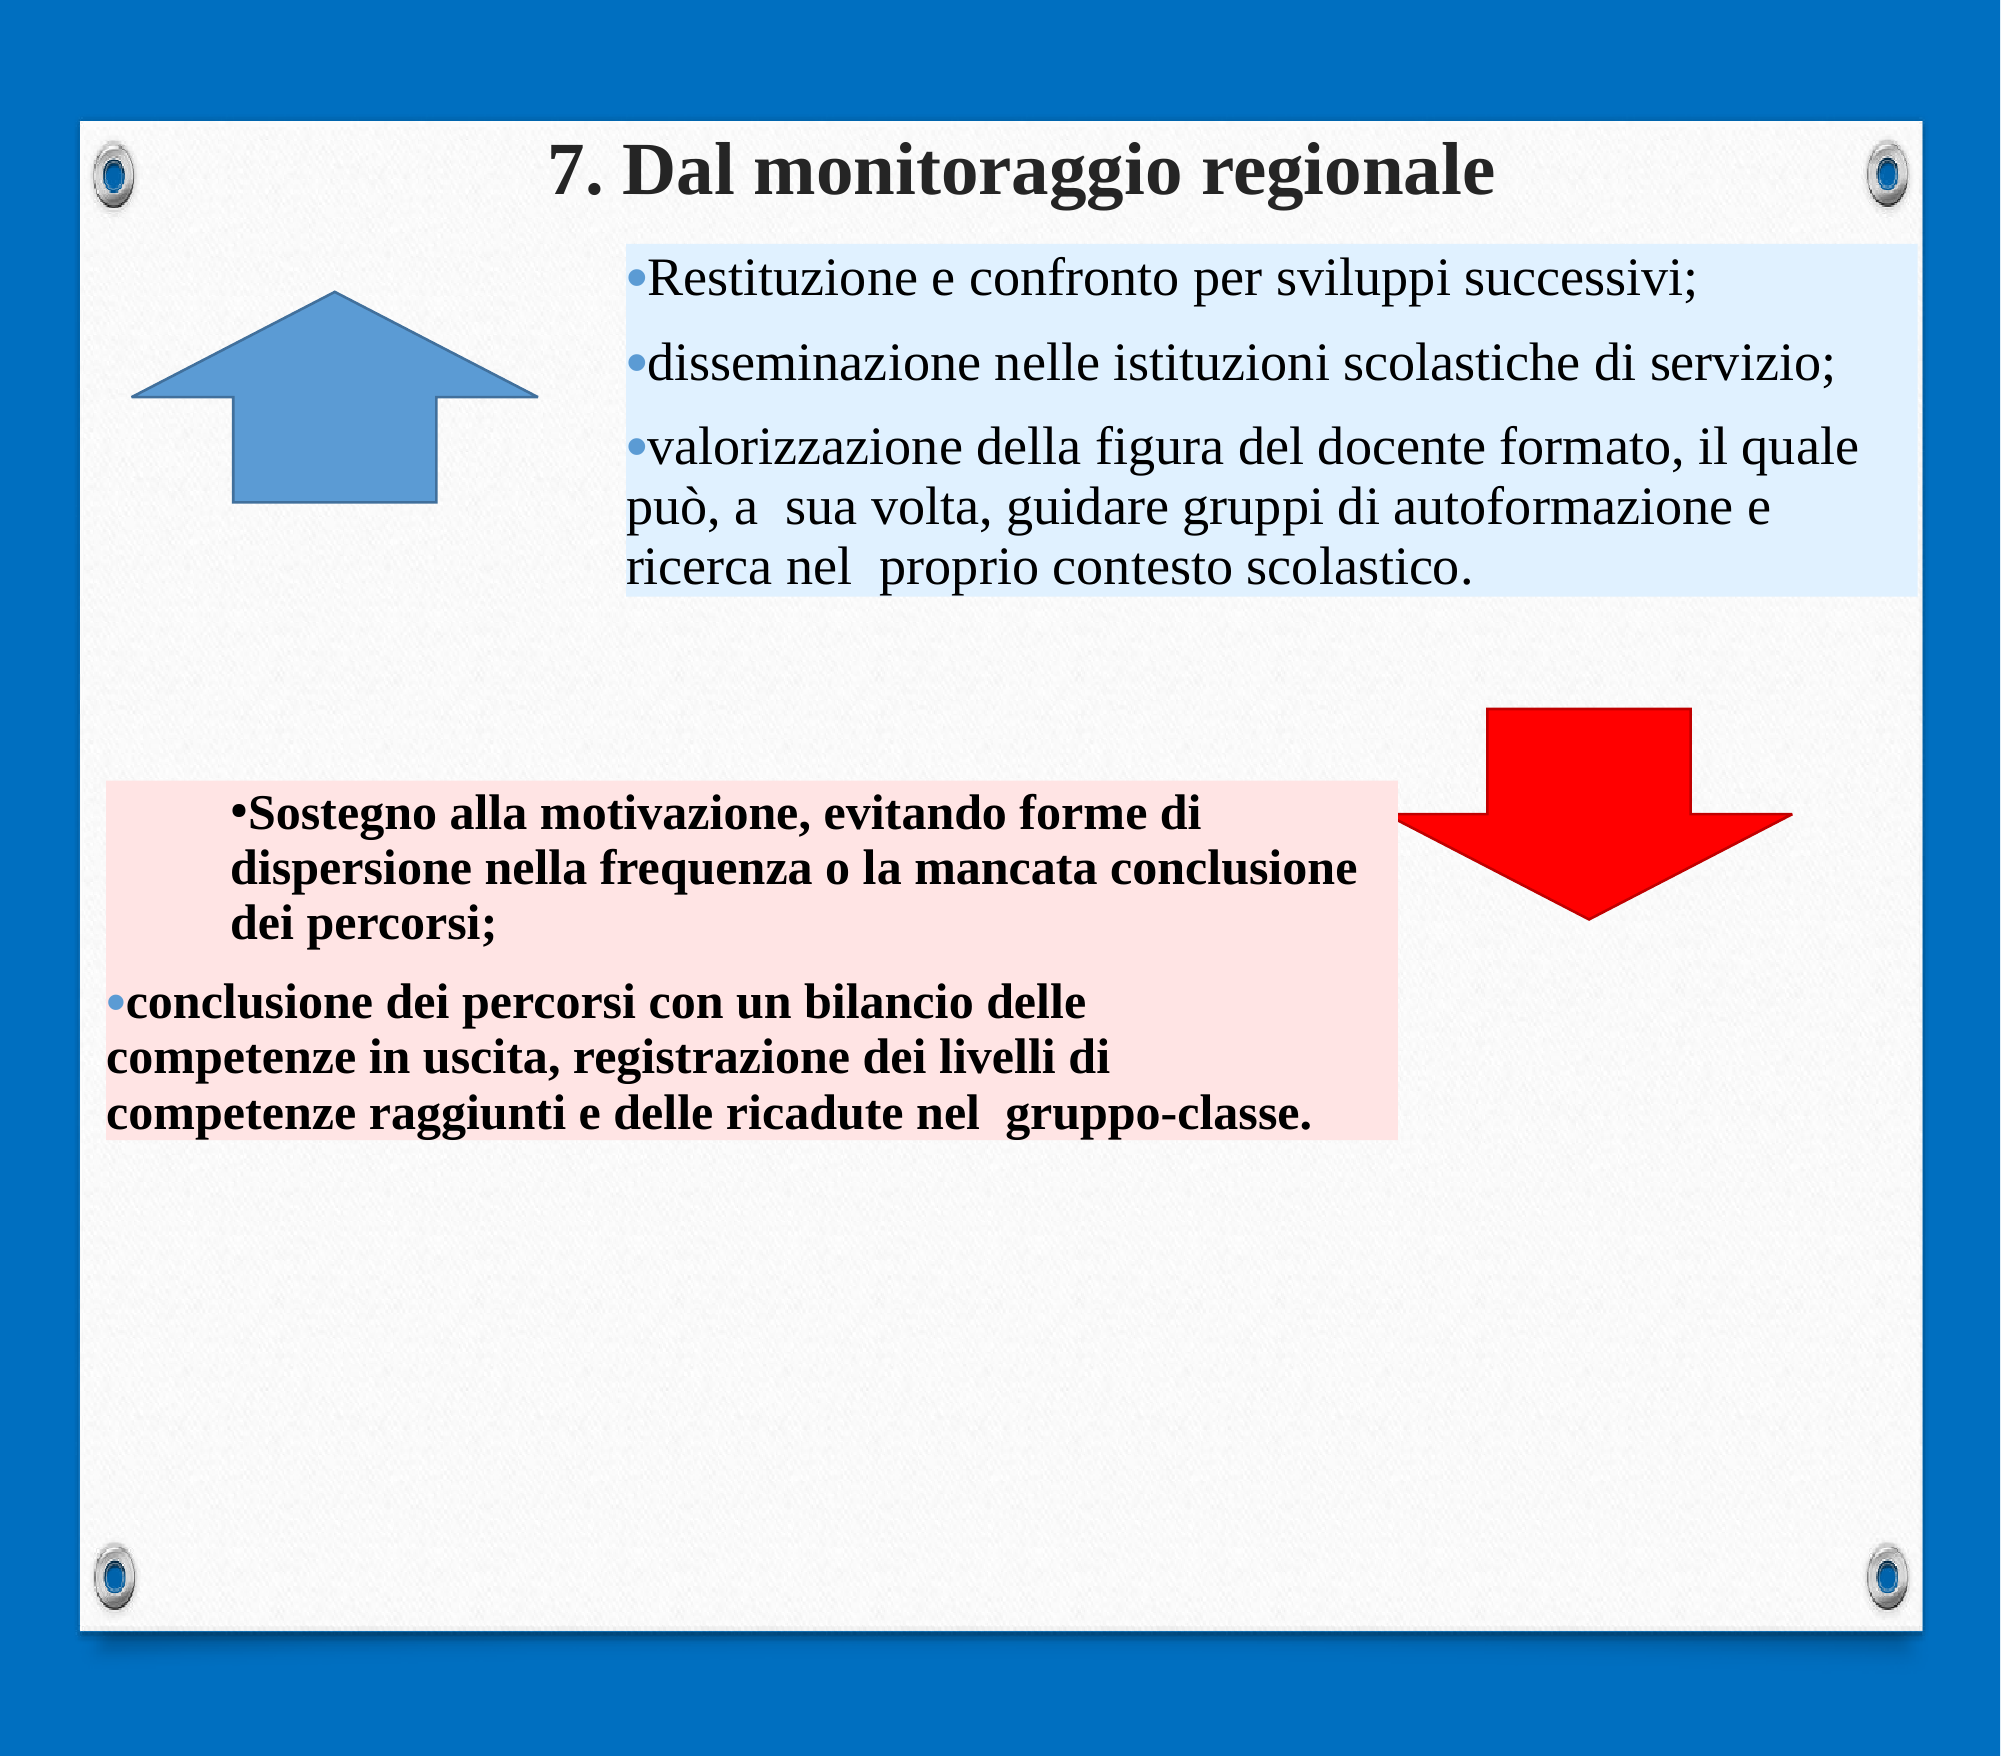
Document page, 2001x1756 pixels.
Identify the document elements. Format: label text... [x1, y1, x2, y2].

title 7. Dal monitoraggio regionale [545, 117, 1500, 413]
text_box [0, 0, 2000, 1756]
text_box Restituzione e confronto per sviluppi successivi; disseminazione nelle istituzioni scolastiche di servizio; valorizzazione della figura del docente formato, il quale può, a sua volta, guidare gruppi di autoformazione e ricerca nel proprio contesto scolastico. [626, 243, 1918, 597]
text_box Sostegno alla motivazione, evitando forme di dispersione nella frequenza o la mancata conclusione dei percorsi; conclusione dei percorsi con un bilancio delle competenze in uscita, registrazione dei livelli di competenze raggiunti e delle ricadute nel gruppo-classe. [106, 780, 1398, 1141]
